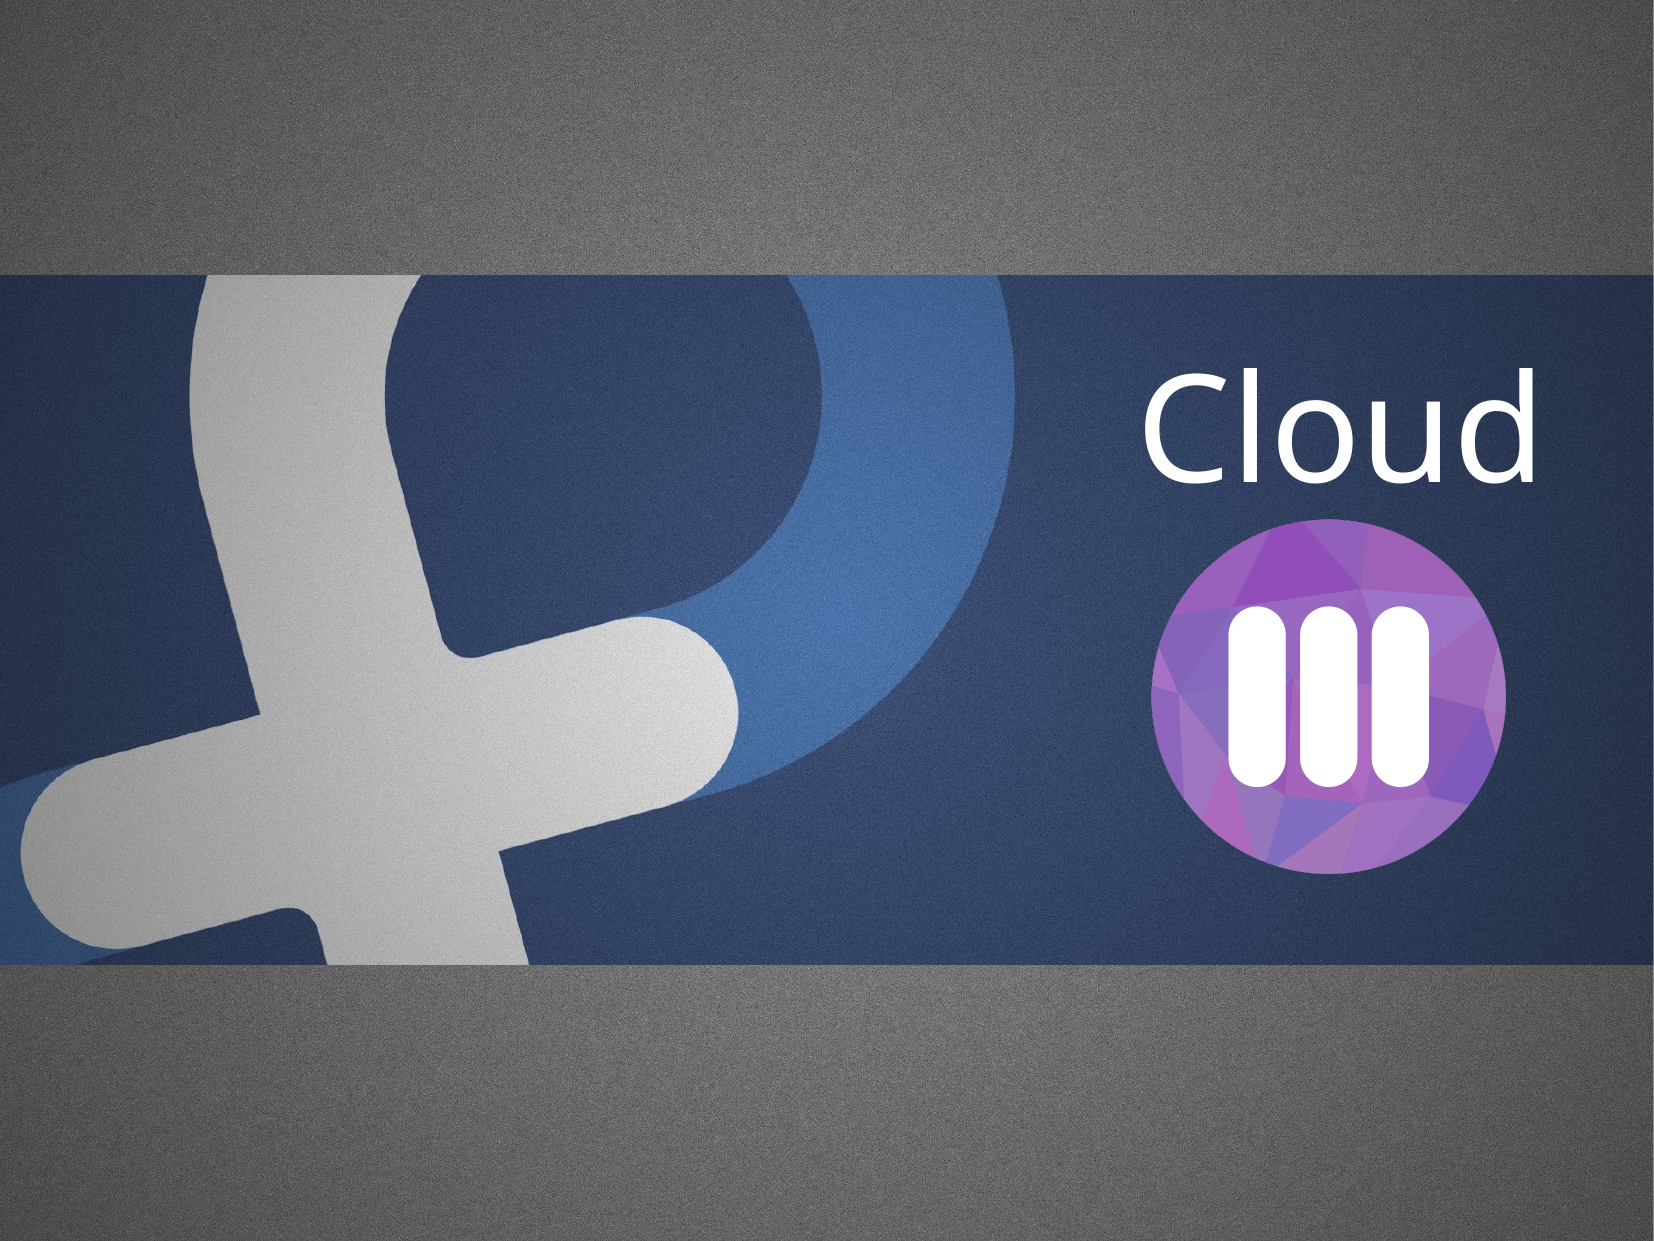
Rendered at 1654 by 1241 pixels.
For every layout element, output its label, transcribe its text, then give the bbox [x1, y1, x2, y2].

picture [0, 0, 1654, 1241]
text_box Cloud [446, 315, 1561, 654]
